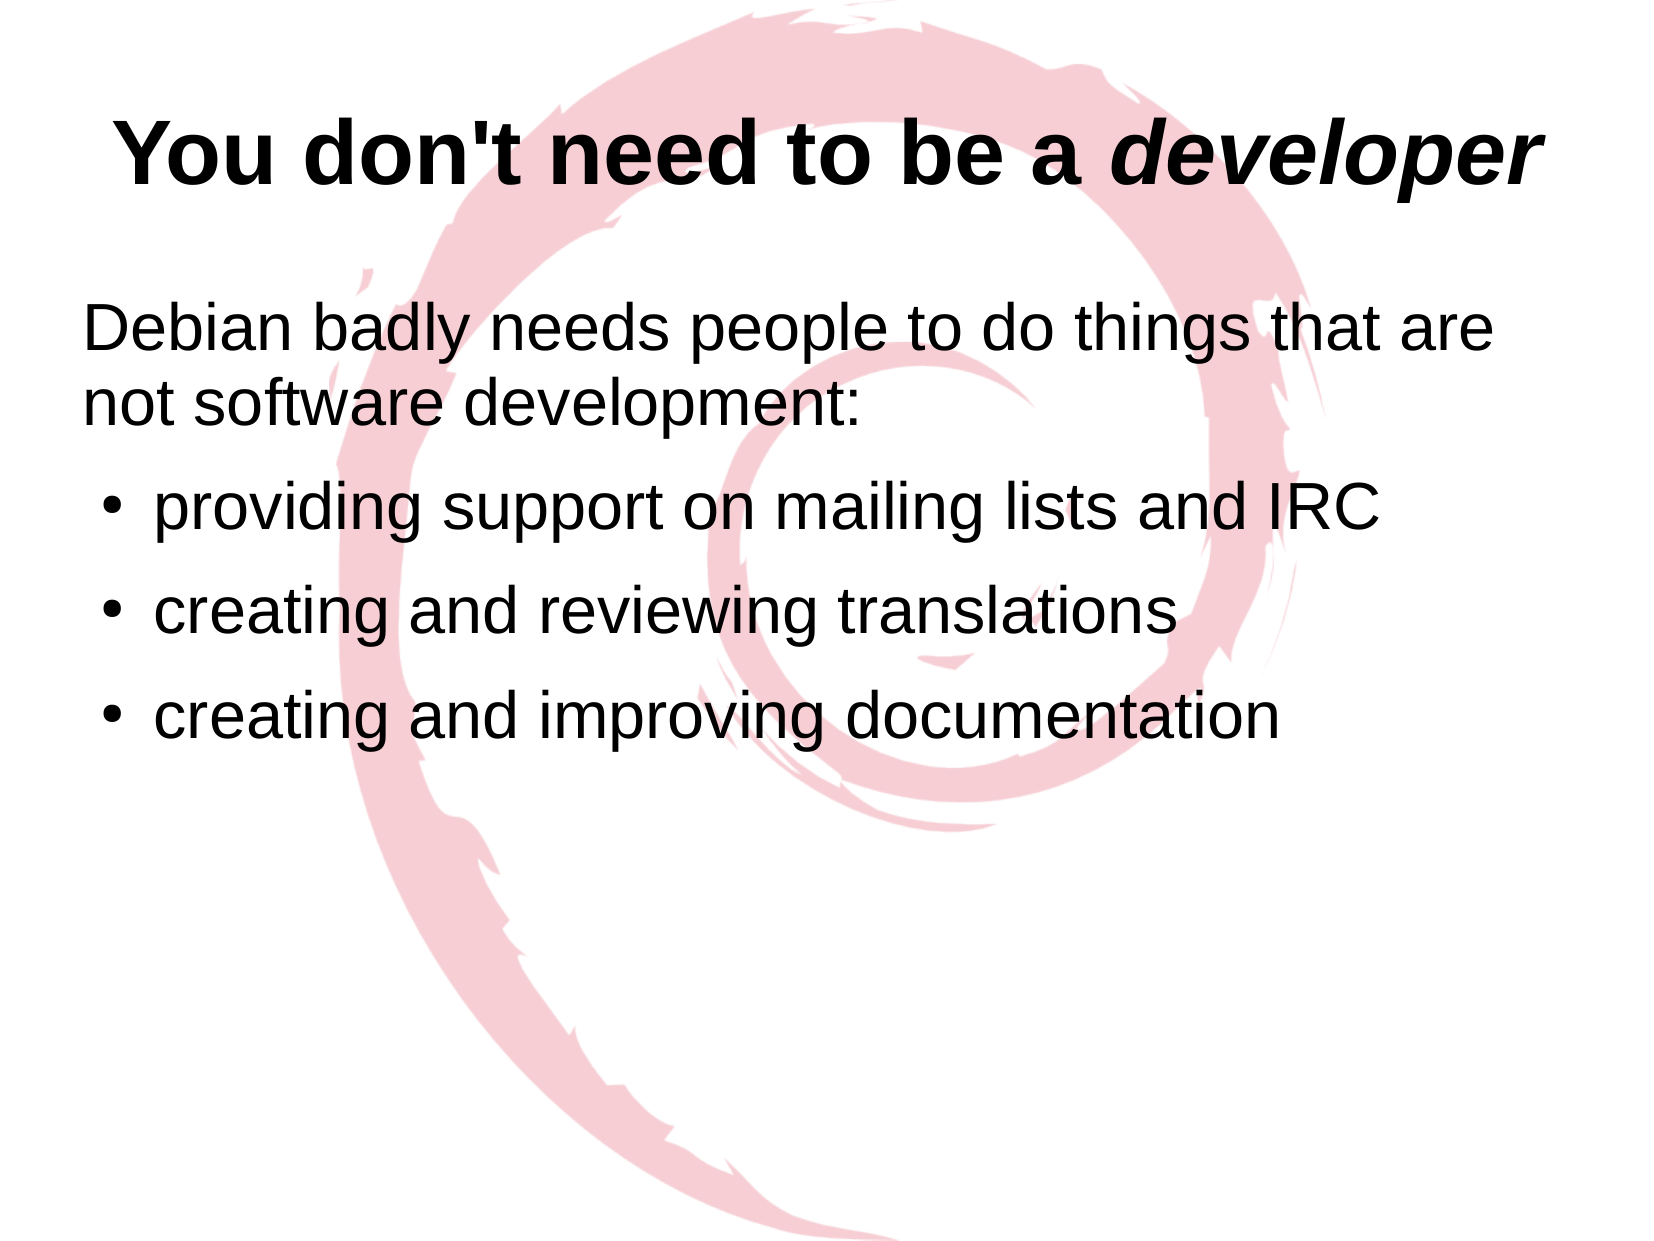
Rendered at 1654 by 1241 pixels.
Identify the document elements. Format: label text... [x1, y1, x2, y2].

title You don't need to be a developer [82, 49, 1571, 257]
list Debian badly needs people to do things that are not software development: providing support on mailing lists and IRC creating and reviewing translations creating and improving documentation [82, 290, 1571, 1109]
